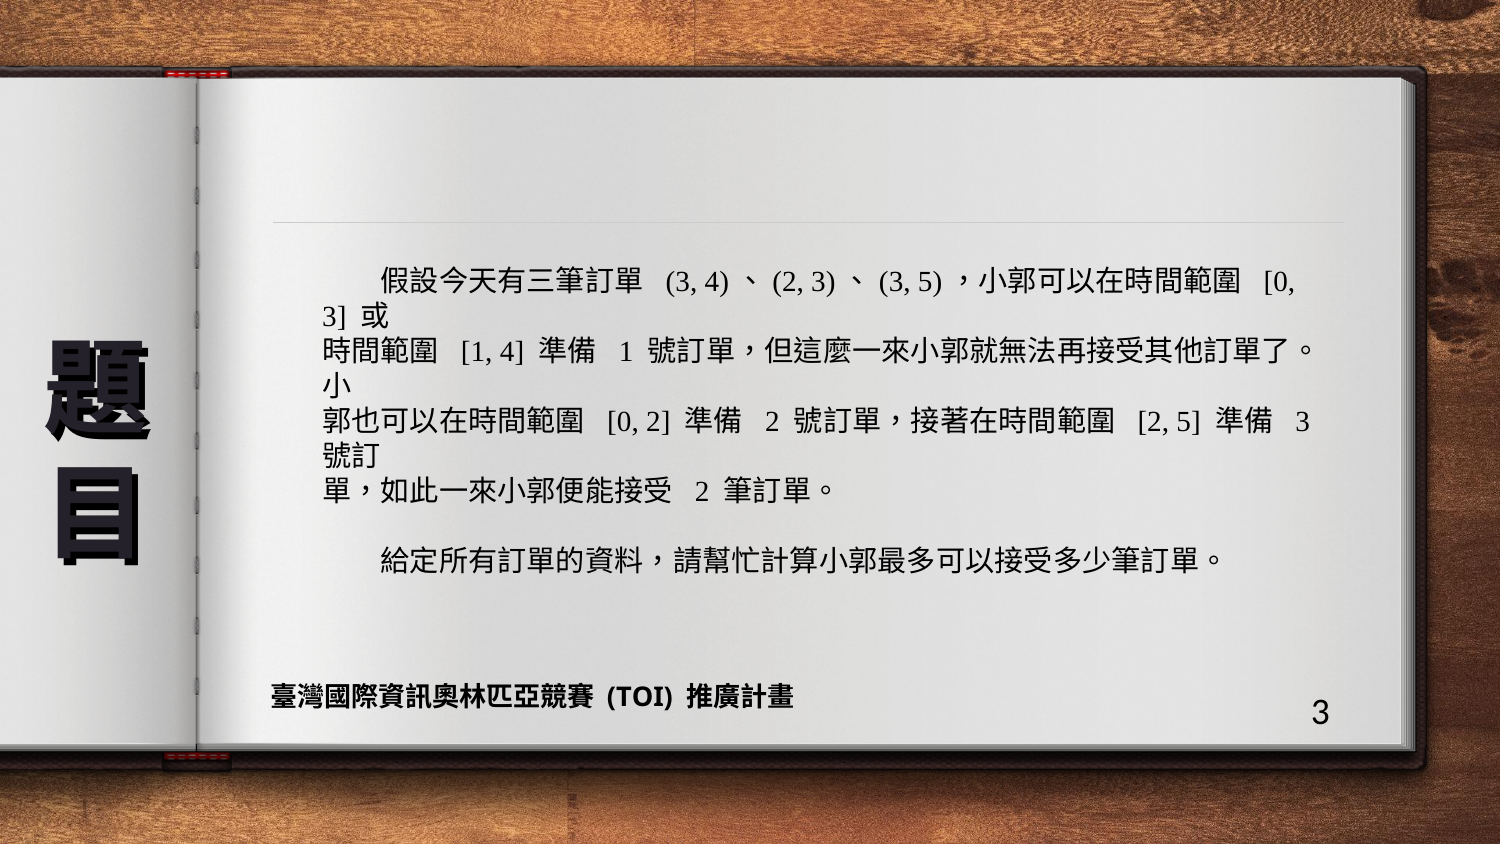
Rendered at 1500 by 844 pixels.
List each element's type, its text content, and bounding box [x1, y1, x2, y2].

title 題 目 [28, 306, 210, 552]
text_box 假設今天有三筆訂單 (3, 4)、(2, 3)、(3, 5)，小郭可以在時間範圍 [0, 3] 或 時間範圍 [1, 4] 準備 1 號訂單，但這麼一來小郭就無法再接受其他訂單了。小 郭也可以在時間範圍 [0, 2] 準備 2 號訂單，接著在時間範圍 [2, 5] 準備 3 號訂 單，如此一來小郭便能接受 2 筆訂單。 給定所有訂單的資料，請幫忙計算小郭最多可以接受多少筆訂單。 [307, 255, 1341, 585]
text_box [1295, 672, 1386, 737]
